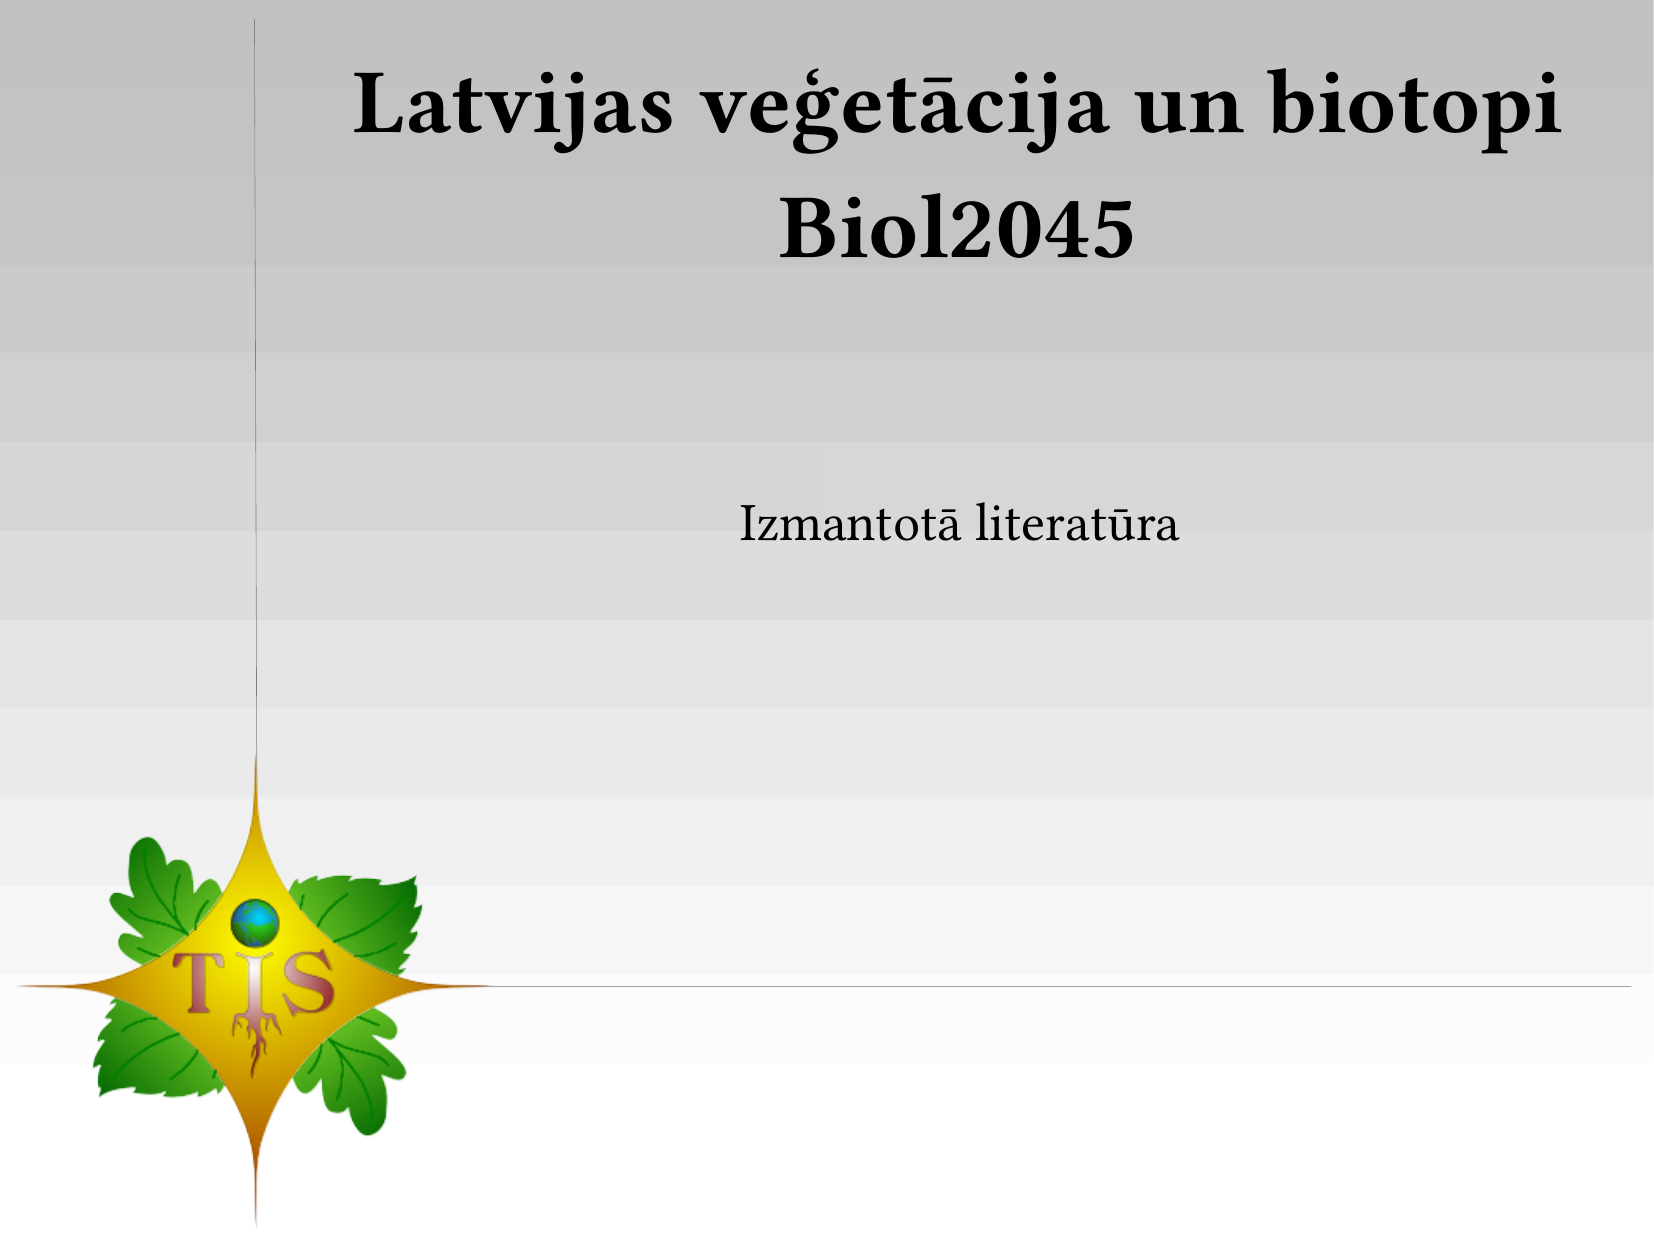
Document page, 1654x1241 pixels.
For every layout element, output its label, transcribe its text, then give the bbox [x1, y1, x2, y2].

title Izmantotā literatūra [327, 413, 1595, 621]
picture [0, 0, 1654, 1241]
